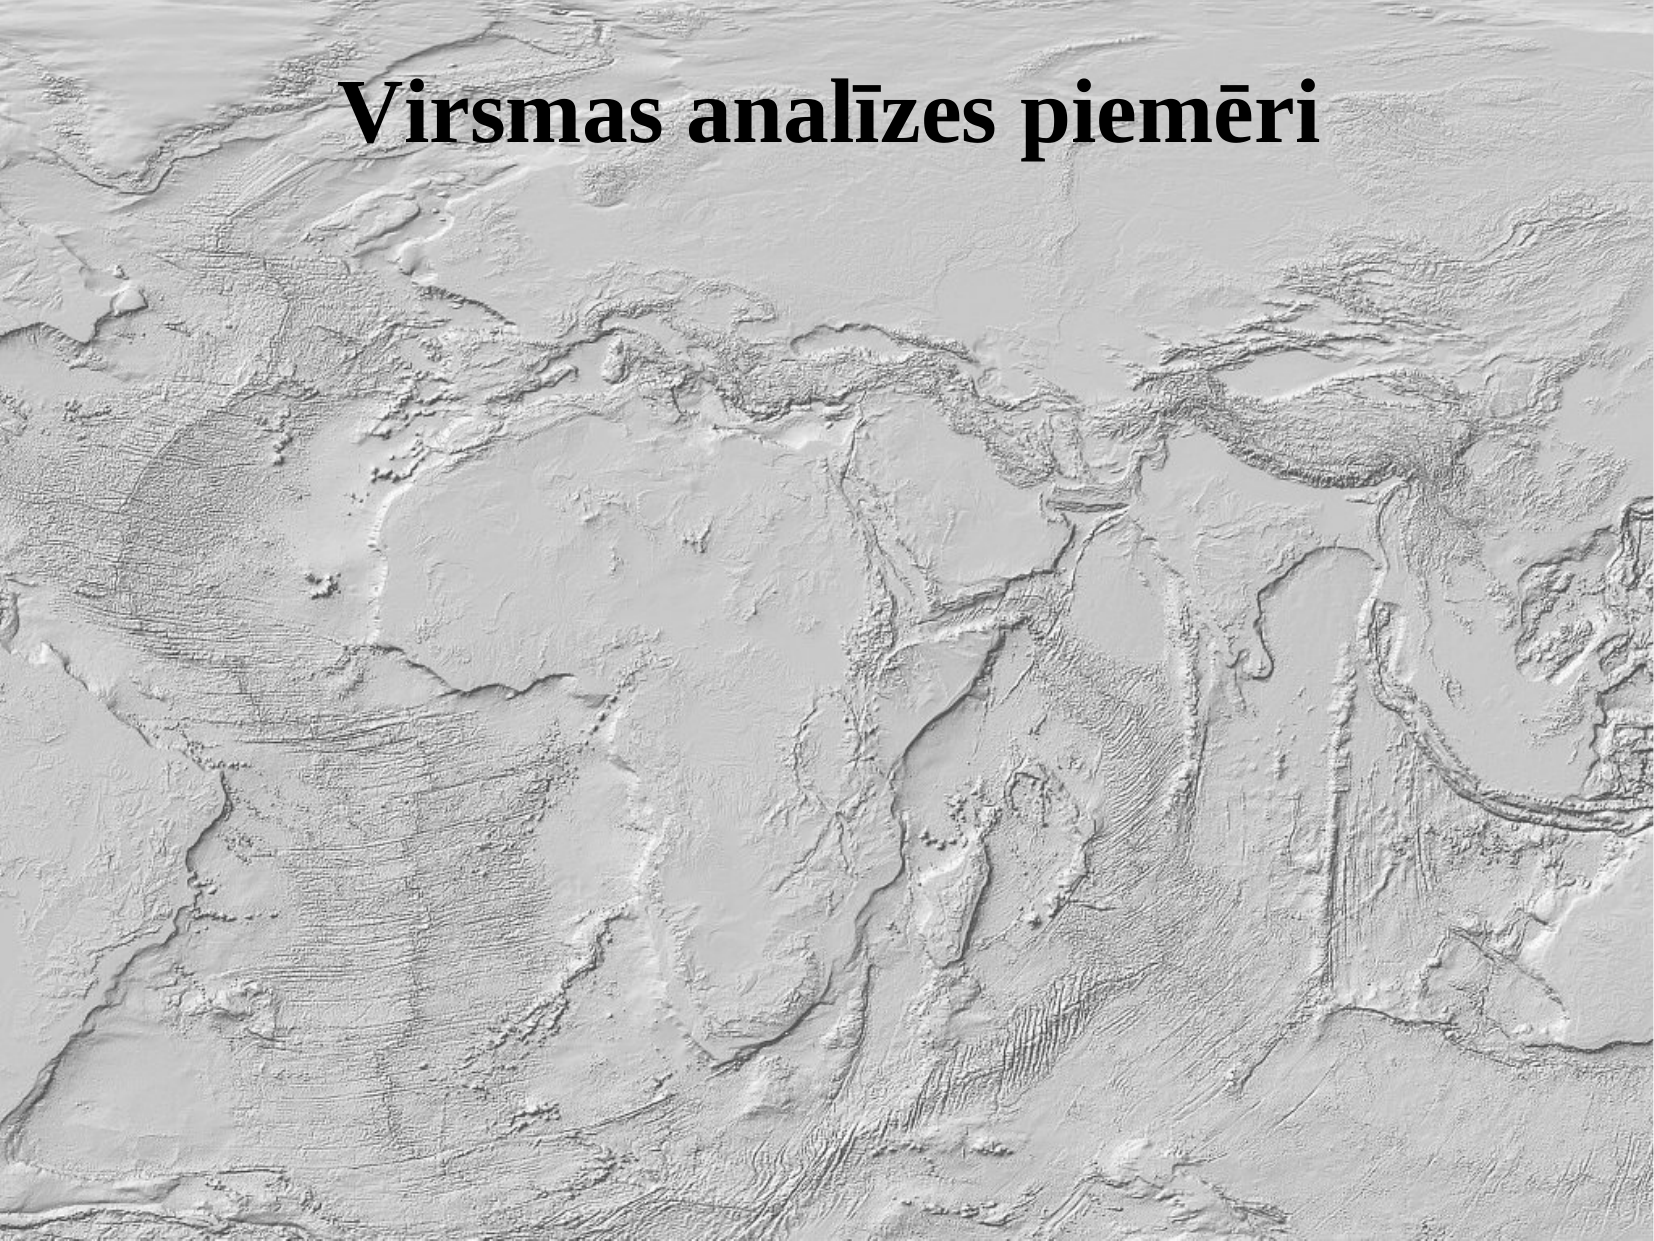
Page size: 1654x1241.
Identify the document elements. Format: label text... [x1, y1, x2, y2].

picture [0, 0, 1654, 1241]
title Virsmas analīzes piemēri [34, 61, 1626, 296]
